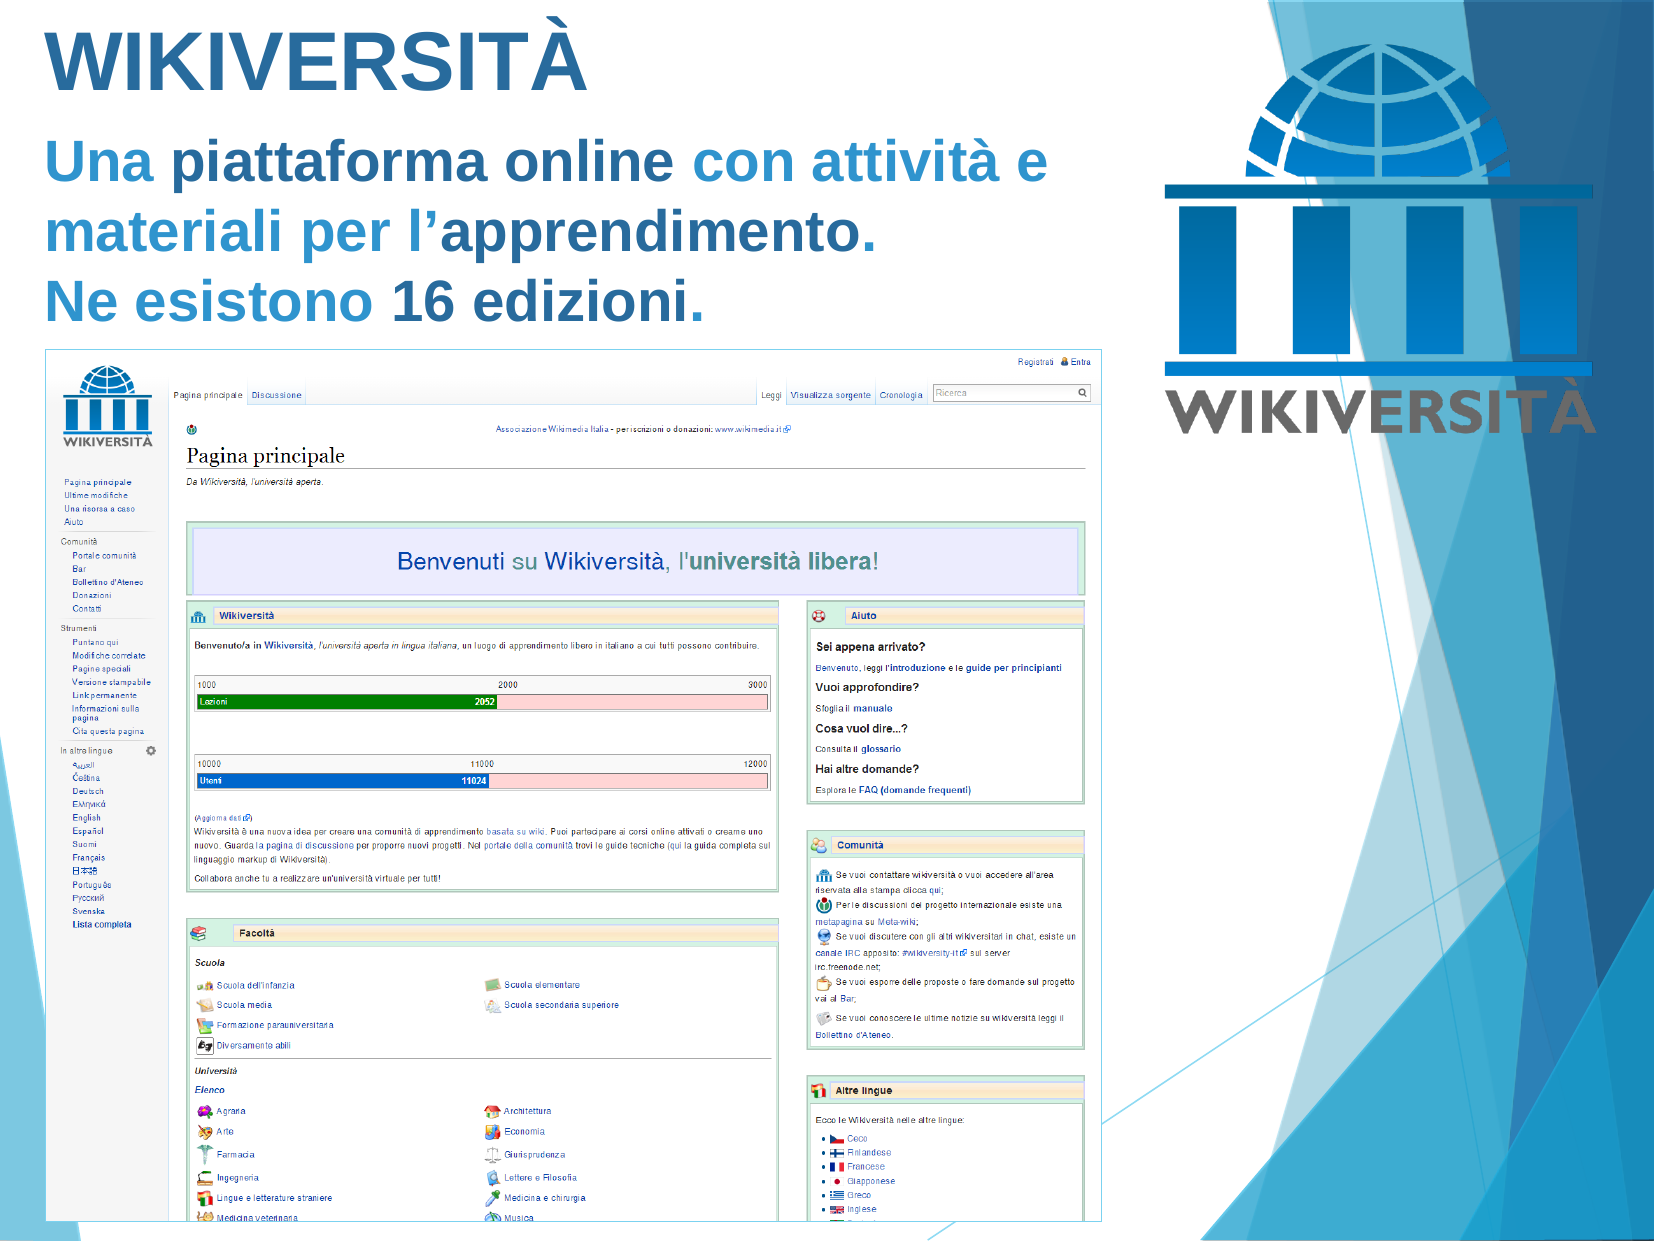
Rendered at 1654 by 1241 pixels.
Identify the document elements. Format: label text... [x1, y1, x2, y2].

picture [45, 349, 1102, 1222]
text_box Una piattaforma online con attività e materiali per l’apprendimento. Ne esistono 16 edizioni. [29, 116, 1149, 341]
text_box WIKIVERSITÀ [29, 0, 1309, 115]
picture [1149, 29, 1606, 441]
